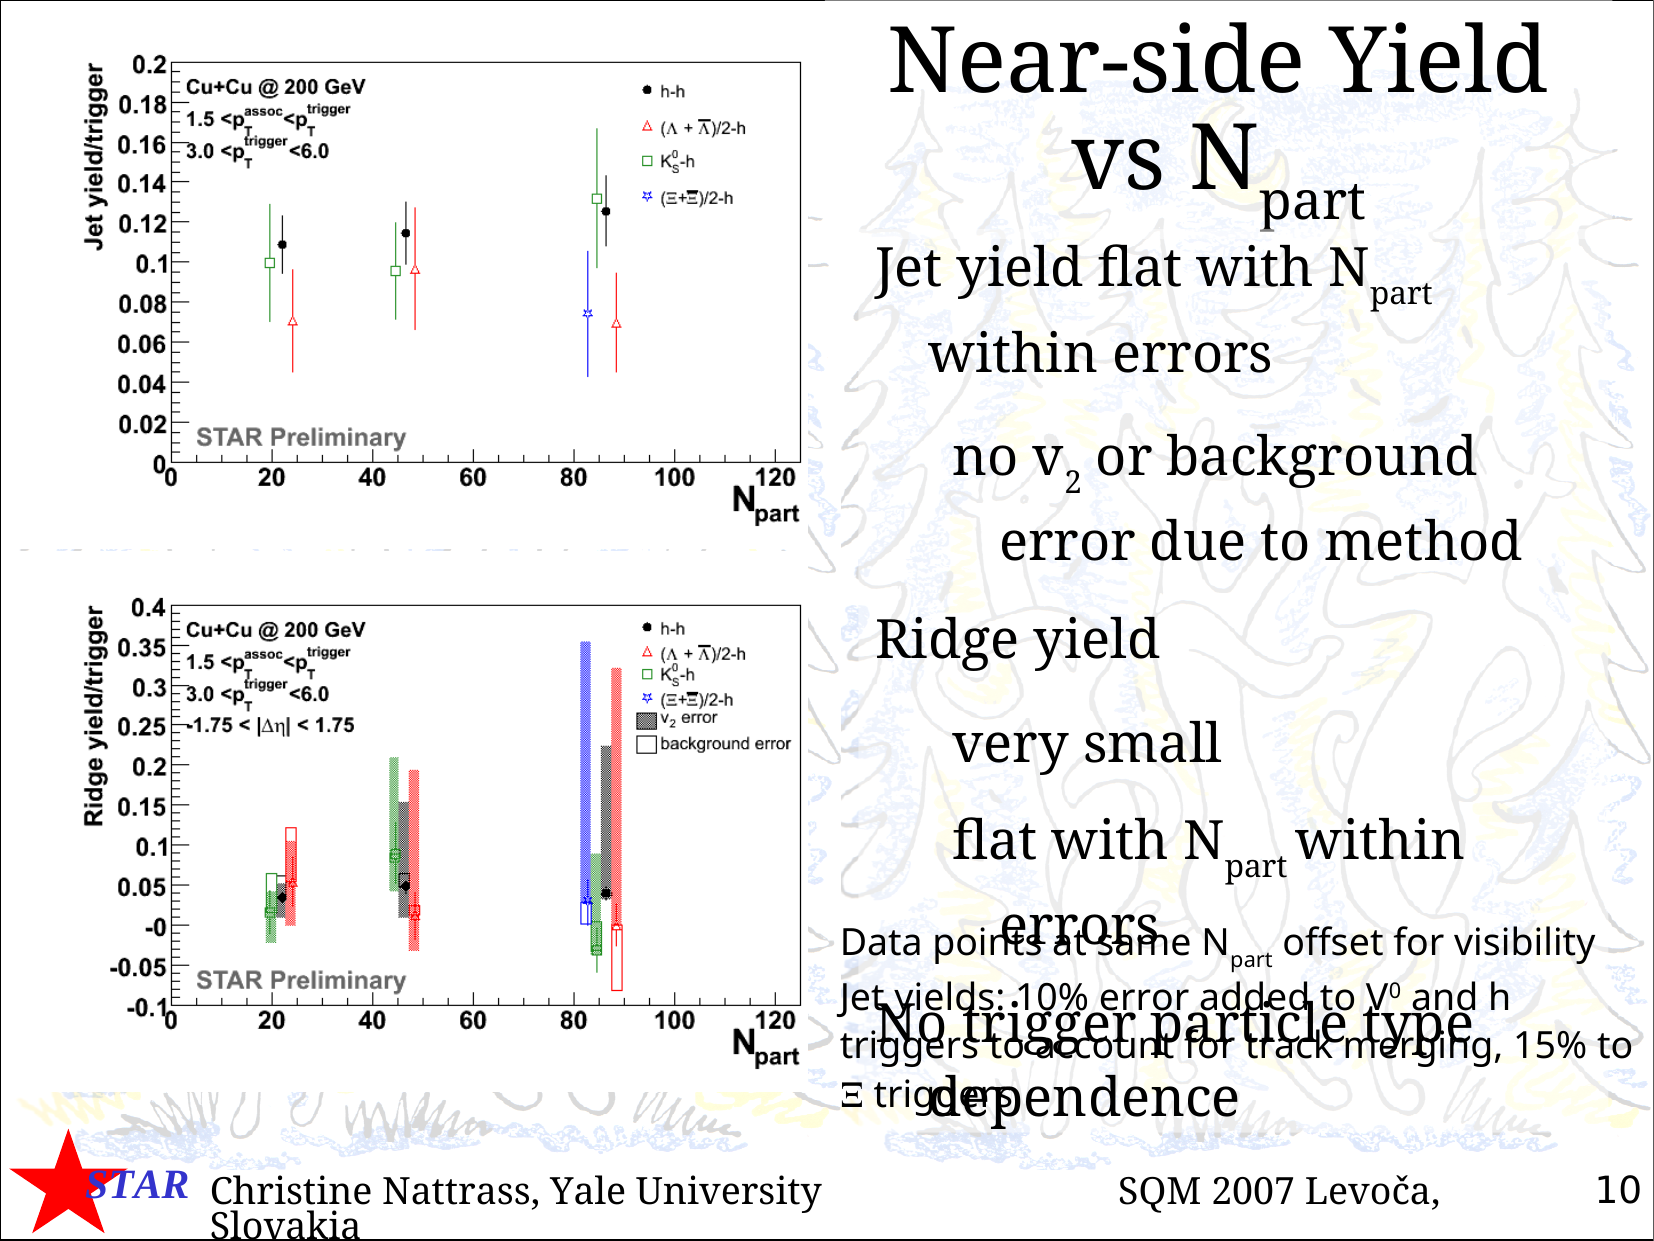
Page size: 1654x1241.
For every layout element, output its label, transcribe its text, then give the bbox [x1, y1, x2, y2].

picture [12, 551, 808, 1092]
picture [12, 8, 808, 549]
list Jet yield flat with Npart within errors no v2 or background error due to method Ridge yield very small flat with Npart within errors No trigger particle type dependence [858, 228, 1609, 908]
text_box Data points at same Npart offset for visibility Jet yields: 10% error added to V0 and h triggers to account for track merging, 15% to  triggers [825, 908, 1651, 1102]
title Near-side Yield vs Npart [824, 0, 1613, 240]
